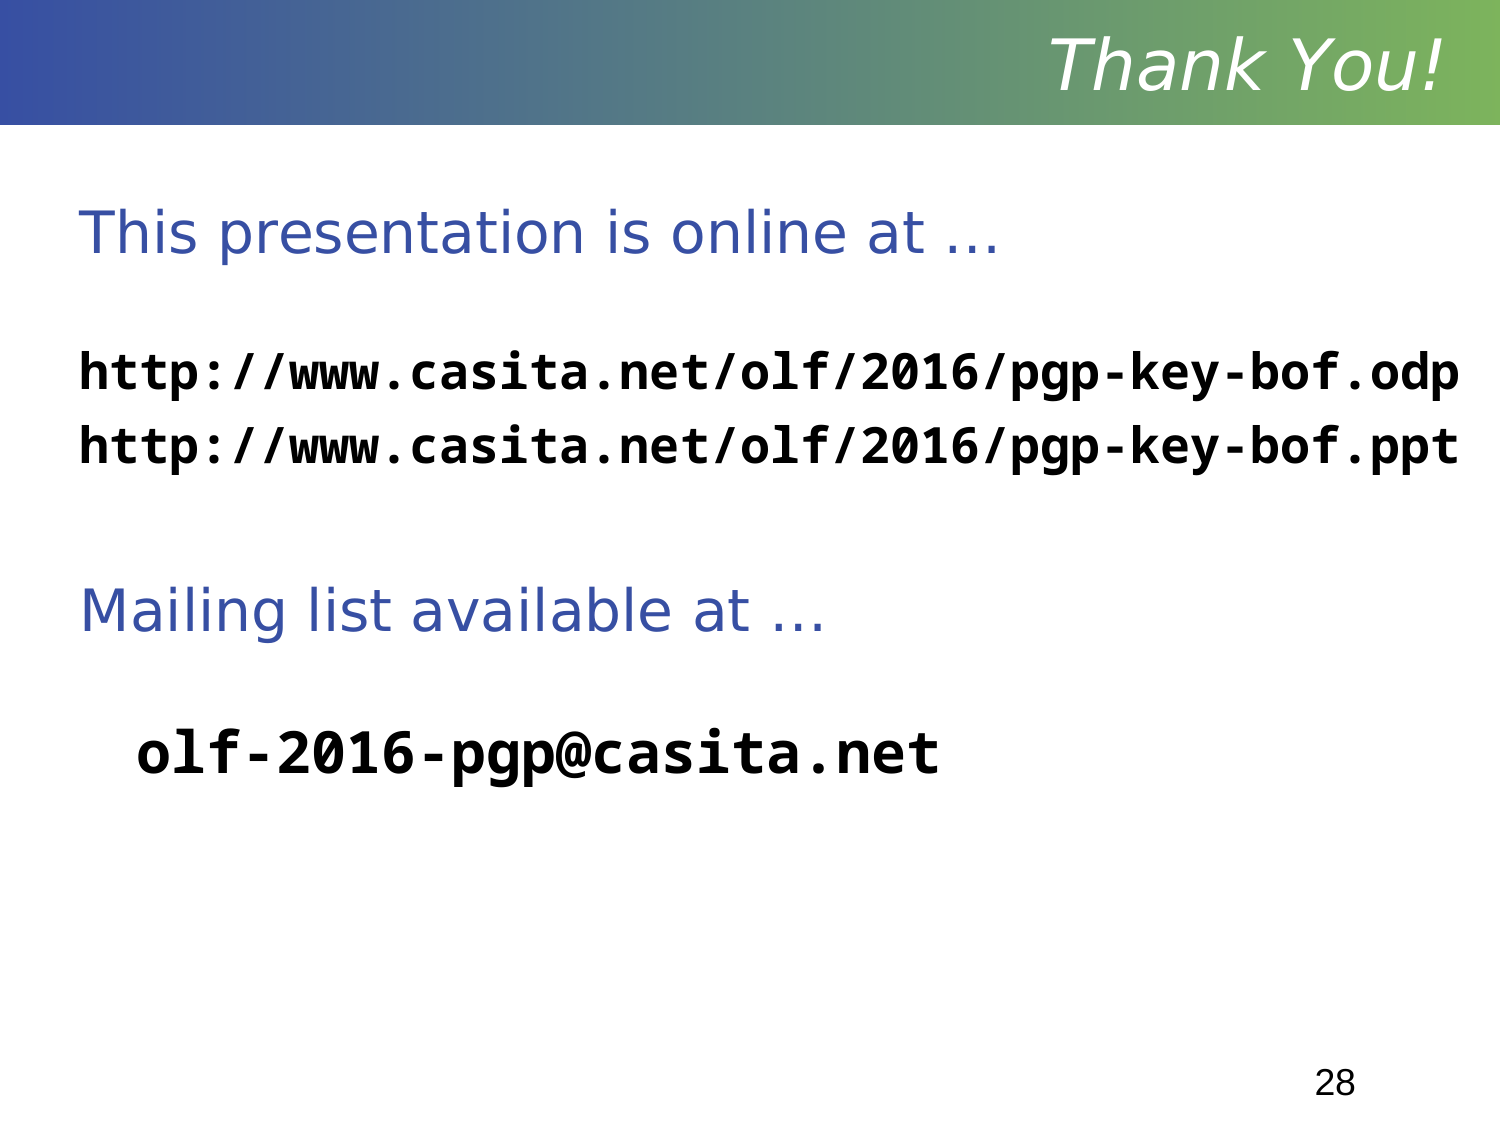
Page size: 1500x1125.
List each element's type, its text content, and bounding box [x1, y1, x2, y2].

title Thank You! [62, 12, 1463, 113]
list This presentation is online at … http://www.casita.net/olf/2016/pgp-key-bof.odp http://www.casita.net/olf/2016/pgp-key-bof.ppt Mailing list available at … olf-2016-pgp@casita.net [37, 187, 1500, 962]
